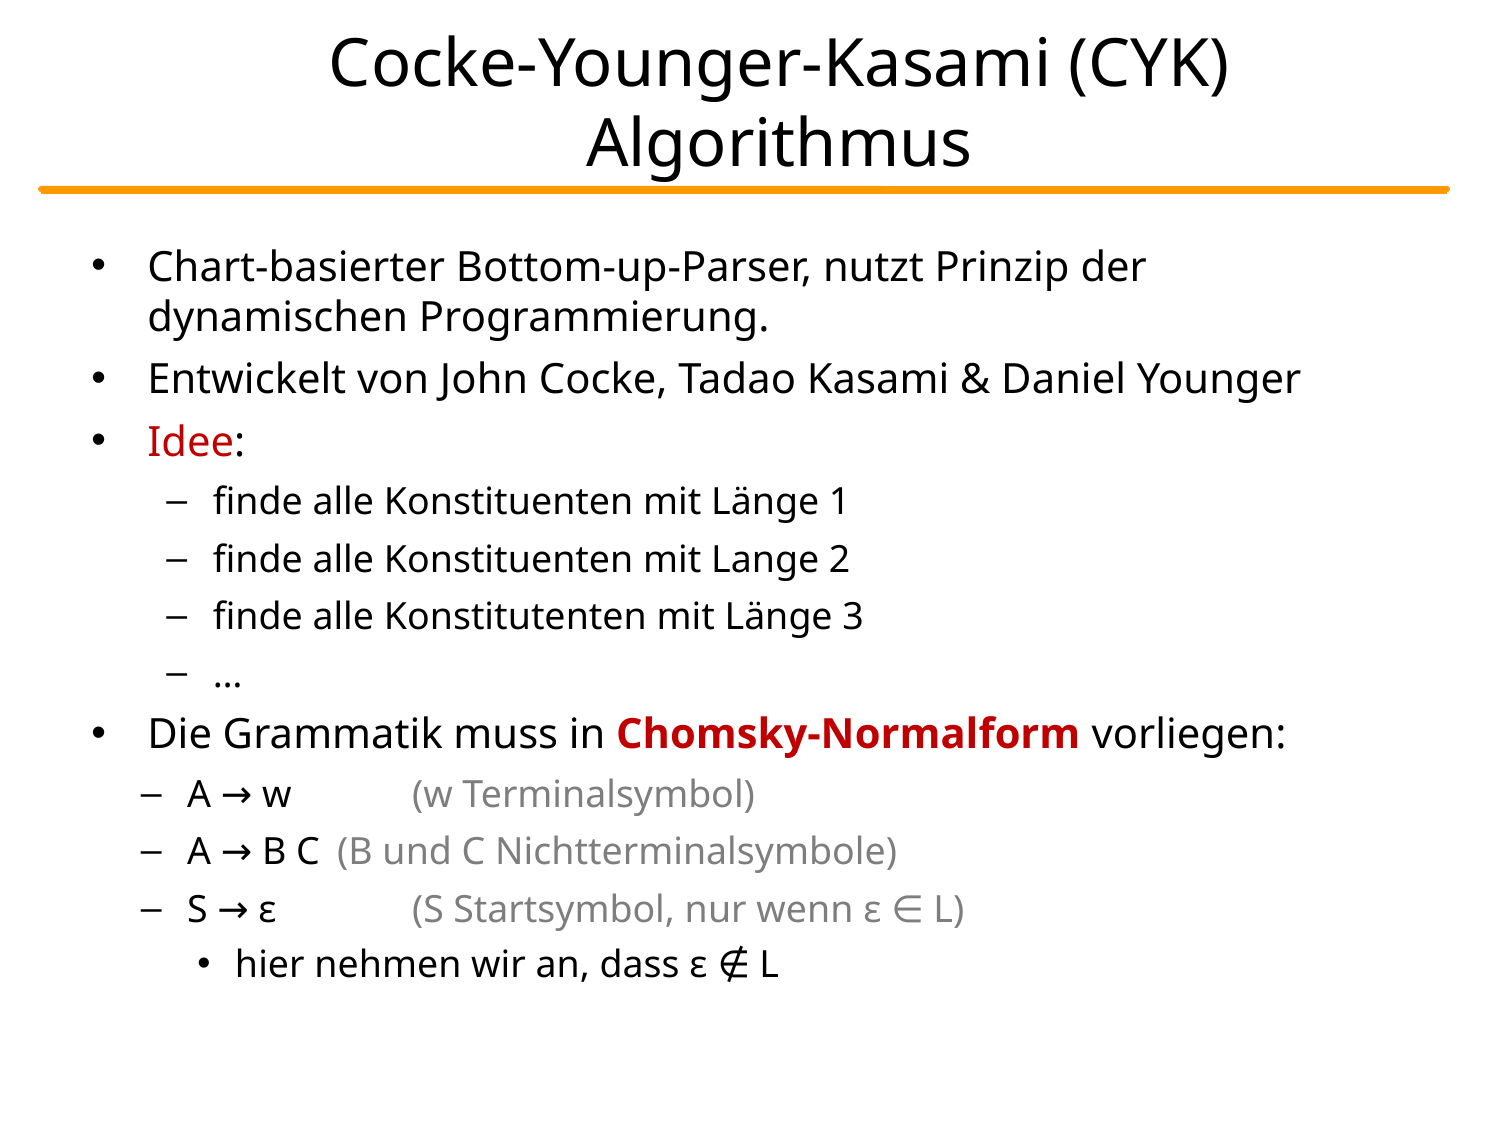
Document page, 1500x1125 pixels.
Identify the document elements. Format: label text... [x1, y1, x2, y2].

list Chart-basierter Bottom-up-Parser, nutzt Prinzip der dynamischen Programmierung. Entwickelt von John Cocke, Tadao Kasami & Daniel Younger Idee: finde alle Konstituenten mit Länge 1 finde alle Konstituenten mit Lange 2 finde alle Konstitutenten mit Länge 3 … Die Grammatik muss in Chomsky-Normalform vorliegen: A → w (w Terminalsymbol) A → B C (B und C Nichtterminalsymbole) S → ε (S Startsymbol, nur wenn ε ∈ L) hier nehmen wir an, dass ε ∉ L [76, 231, 1424, 973]
title Cocke-Younger-Kasami (CYK) Algorithmus [135, 0, 1424, 217]
